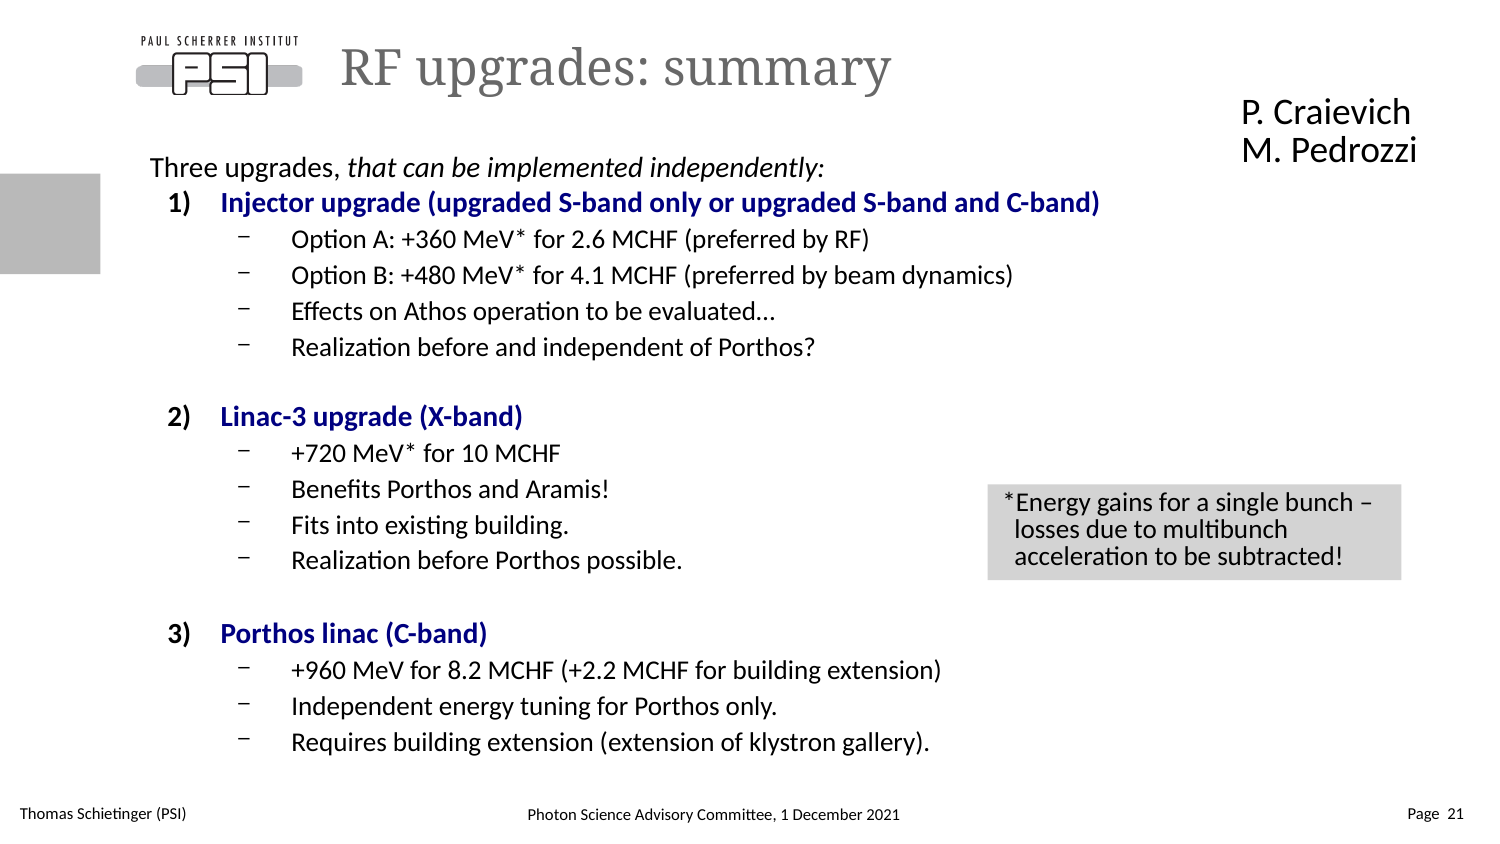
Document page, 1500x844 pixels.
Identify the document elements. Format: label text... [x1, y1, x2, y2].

title RF upgrades: summary [340, 35, 1442, 98]
list Three upgrades, that can be implemented independently: Injector upgrade (upgraded S-band only or upgraded S-band and C-band) Option A: +360 MeV* for 2.6 MCHF (preferred by RF) Option B: +480 MeV* for 4.1 MCHF (preferred by beam dynamics) Effects on Athos operation to be evaluated… Realization before and independent of Porthos? Linac-3 upgrade (X-band) +720 MeV* for 10 MCHF Benefits Porthos and Aramis! Fits into existing building. Realization before Porthos possible. Porthos linac (C-band) +960 MeV for 8.2 MCHF (+2.2 MCHF for building extension) Independent energy tuning for Porthos only. Requires building extension (extension of klystron gallery). [149, 148, 1450, 771]
text_box *Energy gains for a single bunch – losses due to multibunch acceleration to be subtracted! [987, 484, 1402, 581]
text_box P. Craievich M. Pedrozzi [1226, 88, 1433, 180]
